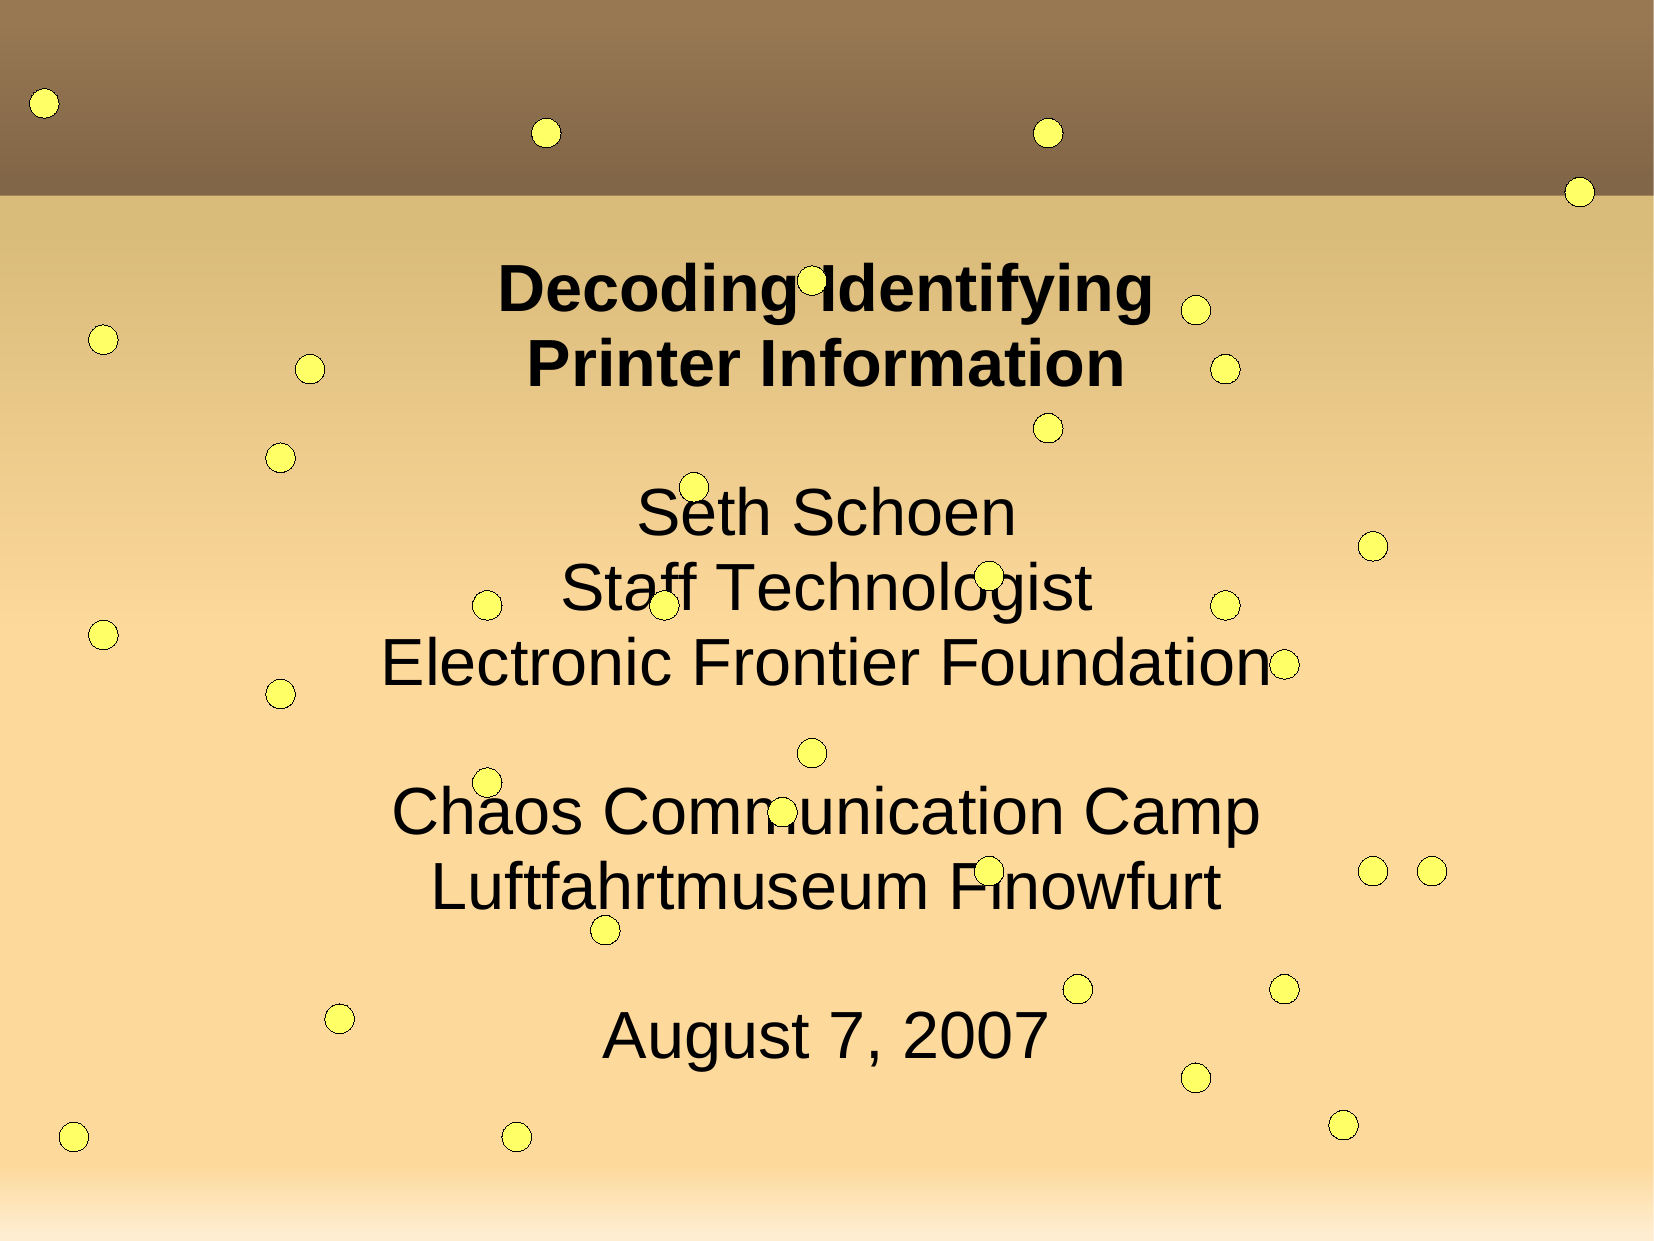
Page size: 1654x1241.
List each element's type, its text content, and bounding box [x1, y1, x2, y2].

text_box [1269, 974, 1300, 1004]
text_box [797, 265, 827, 296]
text_box [88, 324, 119, 355]
subtitle Decoding Identifying Printer Information Seth Schoen Staff Technologist Electronic Frontier Foundation Chaos Communication Camp Luftfahrtmuseum Finowfurt August 7, 2007 [82, 232, 1571, 1167]
text_box [324, 1003, 355, 1034]
text_box [531, 118, 562, 148]
text_box [501, 1122, 532, 1152]
text_box [797, 738, 827, 768]
text_box [265, 679, 296, 709]
text_box [679, 472, 709, 503]
text_box [1210, 590, 1241, 621]
text_box [1181, 1062, 1211, 1093]
text_box [1358, 856, 1388, 886]
text_box [59, 1122, 89, 1152]
text_box [1210, 354, 1241, 384]
text_box [1181, 295, 1211, 325]
text_box [1269, 649, 1300, 680]
text_box [472, 767, 503, 798]
text_box [974, 561, 1004, 591]
text_box [472, 590, 503, 621]
text_box [88, 620, 119, 650]
text_box [649, 590, 680, 621]
text_box [1328, 1110, 1359, 1140]
text_box [265, 442, 296, 473]
text_box [29, 88, 60, 119]
text_box [590, 915, 621, 945]
text_box [1033, 413, 1064, 443]
text_box [295, 354, 325, 384]
text_box [1358, 531, 1388, 562]
text_box [767, 797, 798, 827]
text_box [1564, 177, 1595, 207]
text_box [1417, 856, 1447, 886]
text_box [1062, 974, 1093, 1004]
text_box [974, 856, 1004, 886]
picture [0, 0, 1654, 1241]
text_box [1033, 118, 1064, 148]
